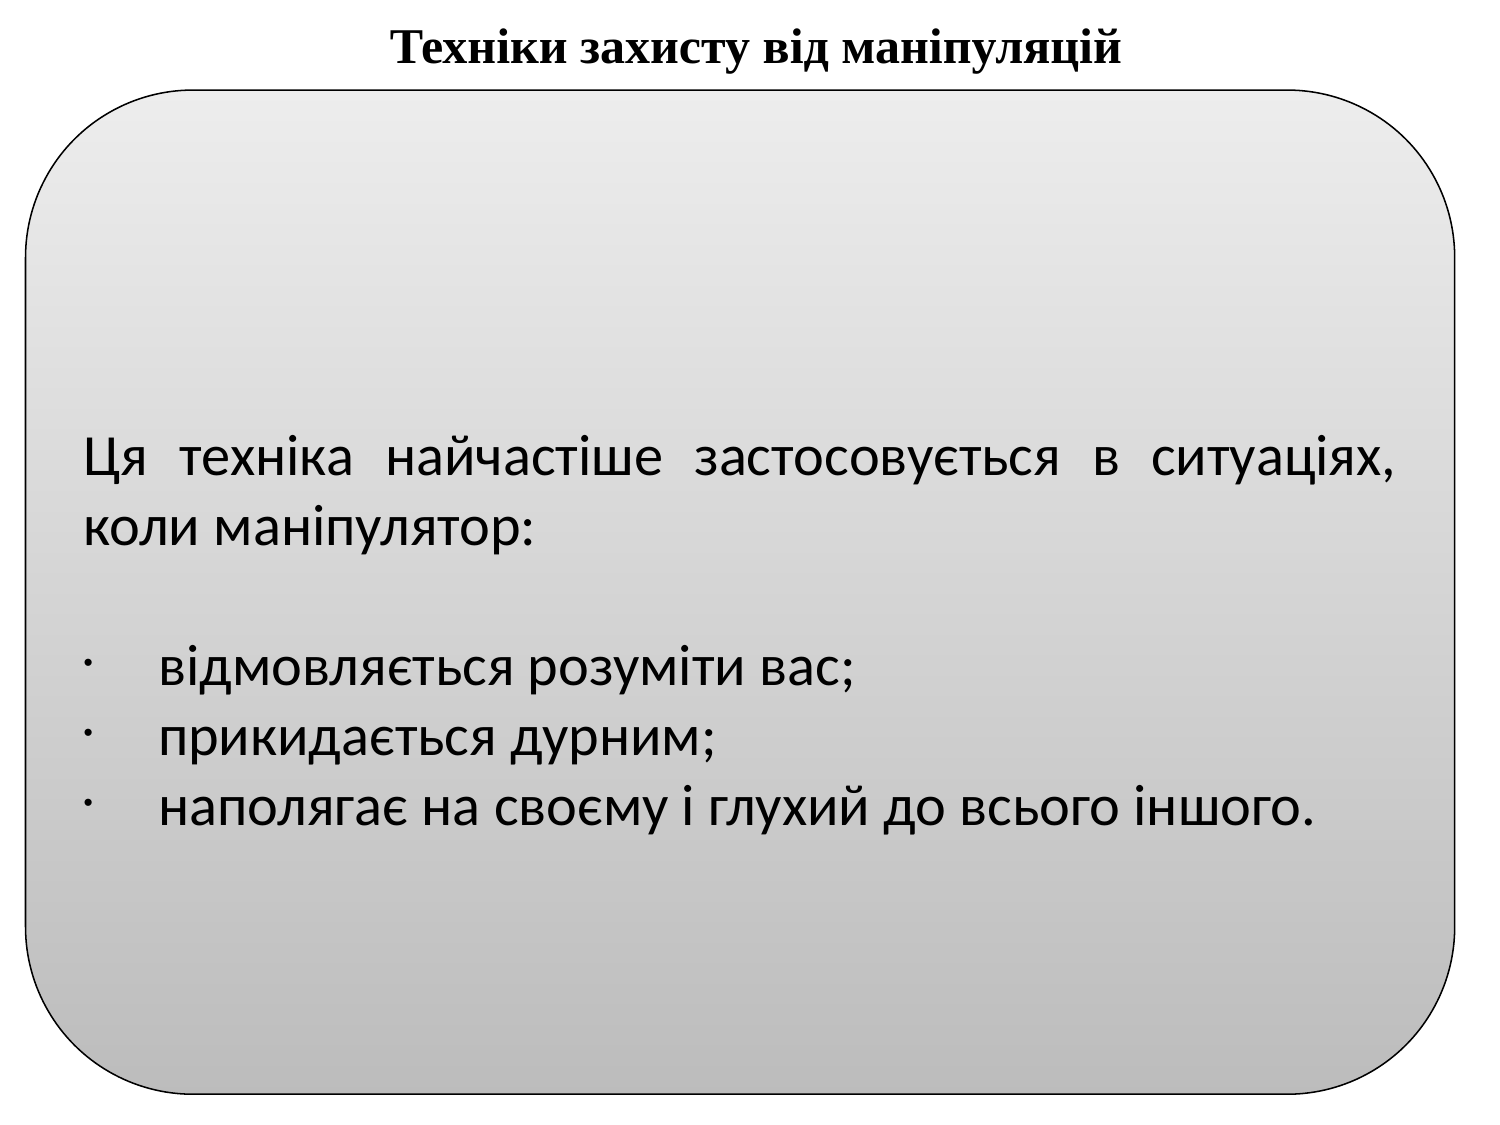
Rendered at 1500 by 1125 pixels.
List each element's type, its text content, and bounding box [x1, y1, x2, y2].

title Техніки захисту від маніпуляцій [41, 6, 1471, 209]
text_box Ця техніка найчастіше застосовується в ситуаціях, коли маніпулятор: відмовляється розуміти вас; прикидається дурним; наполягає на своєму і глухий до всього іншого. [25, 187, 1455, 1095]
